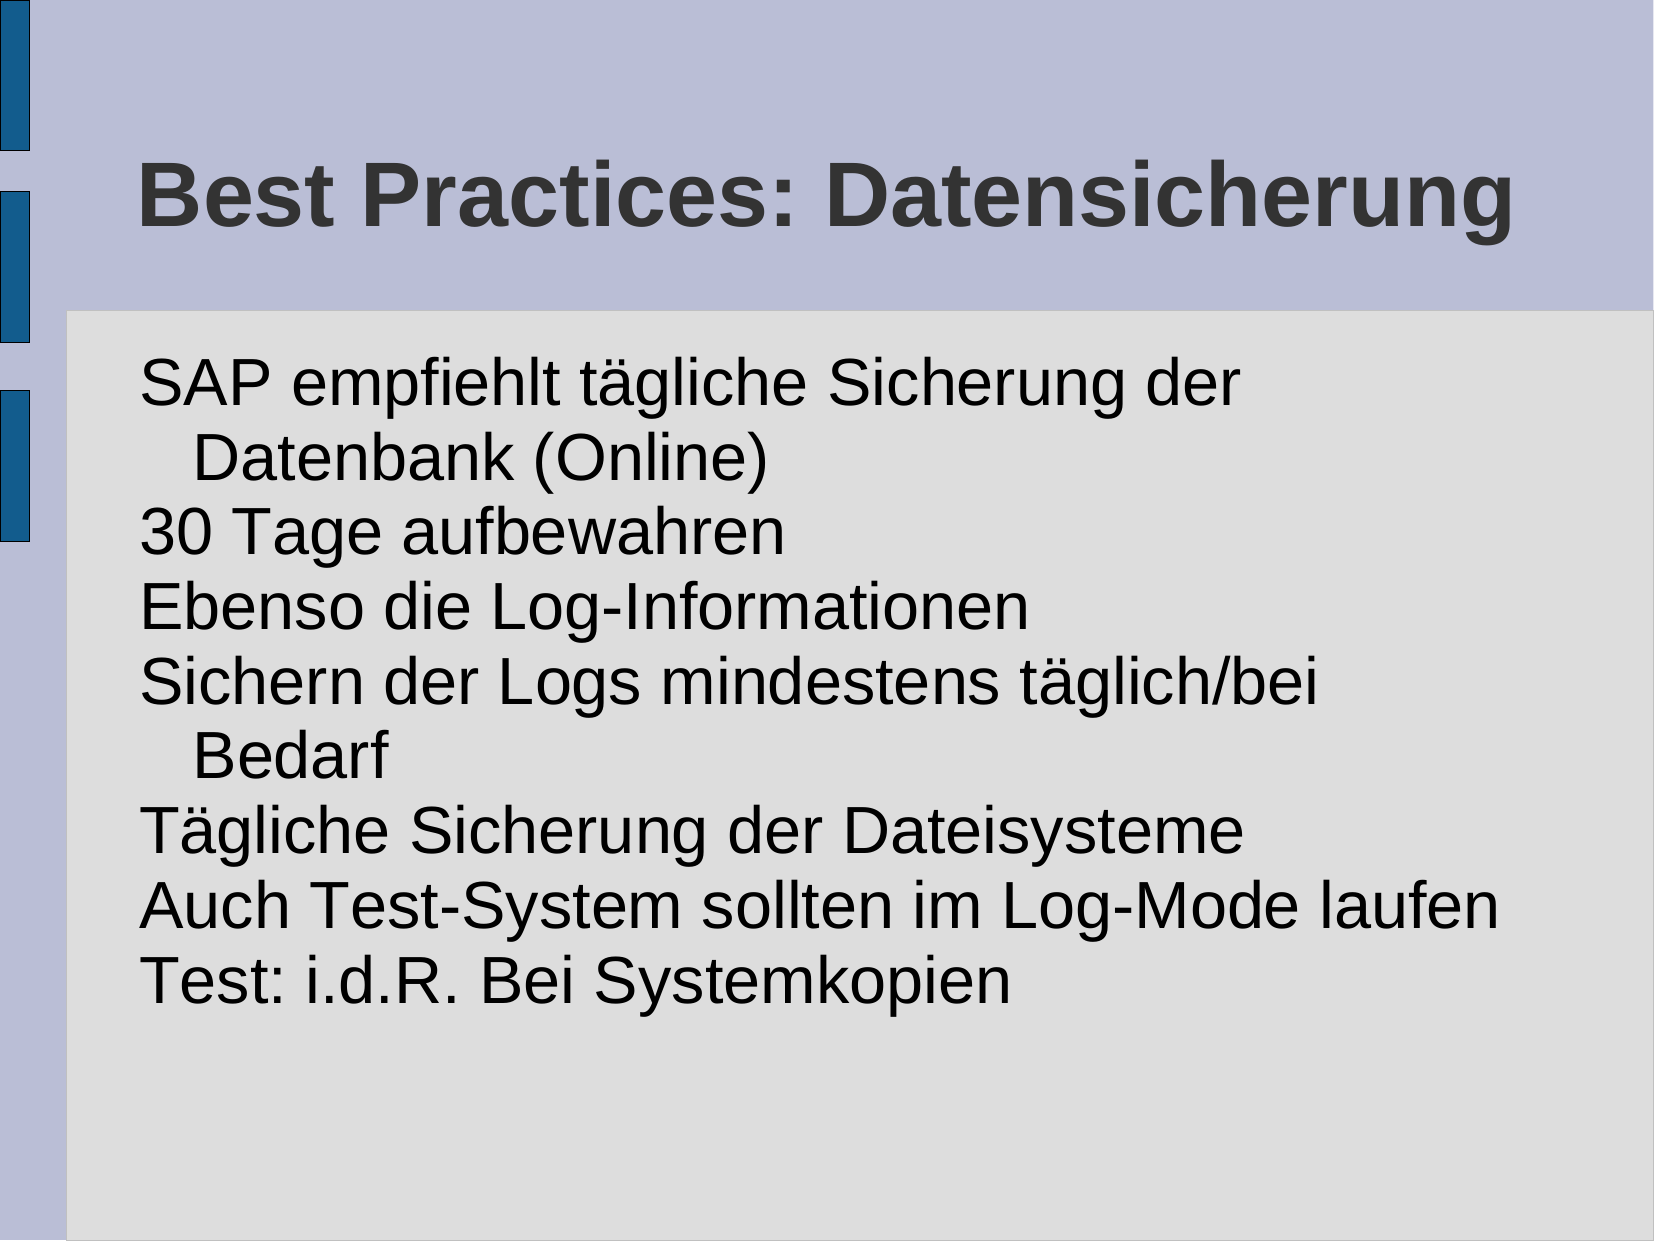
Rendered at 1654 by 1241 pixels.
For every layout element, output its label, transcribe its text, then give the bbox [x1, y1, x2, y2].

list SAP empfiehlt tägliche Sicherung der Datenbank (Online) 30 Tage aufbewahren Ebenso die Log-Informationen Sichern der Logs mindestens täglich/bei Bedarf Tägliche Sicherung der Dateisysteme Auch Test-System sollten im Log-Mode laufen Test: i.d.R. Bei Systemkopien [121, 344, 1534, 1127]
title Best Practices: Datensicherung [121, 91, 1534, 299]
